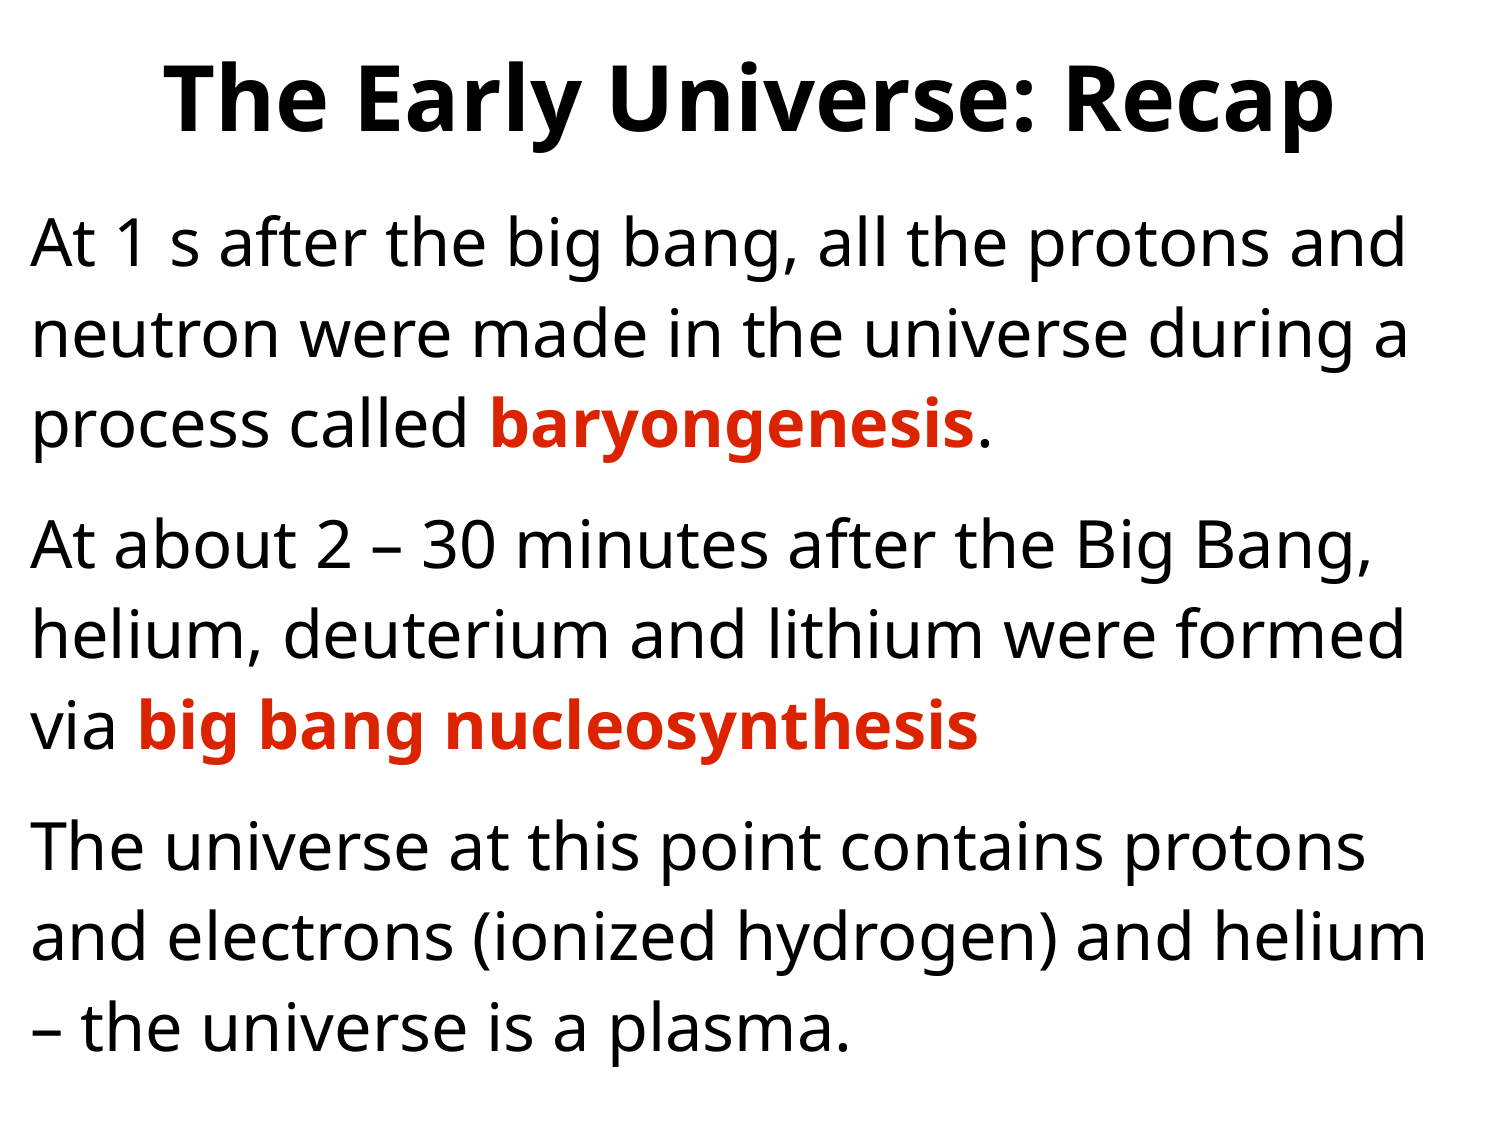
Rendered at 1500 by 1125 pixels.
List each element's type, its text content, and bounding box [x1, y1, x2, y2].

list At 1 s after the big bang, all the protons and neutron were made in the universe during a process called baryongenesis. At about 2 – 30 minutes after the Big Bang, helium, deuterium and lithium were formed via big bang nucleosynthesis The universe at this point contains protons and electrons (ionized hydrogen) and helium – the universe is a plasma. [30, 195, 1471, 1096]
title The Early Universe: Recap [30, 42, 1471, 150]
